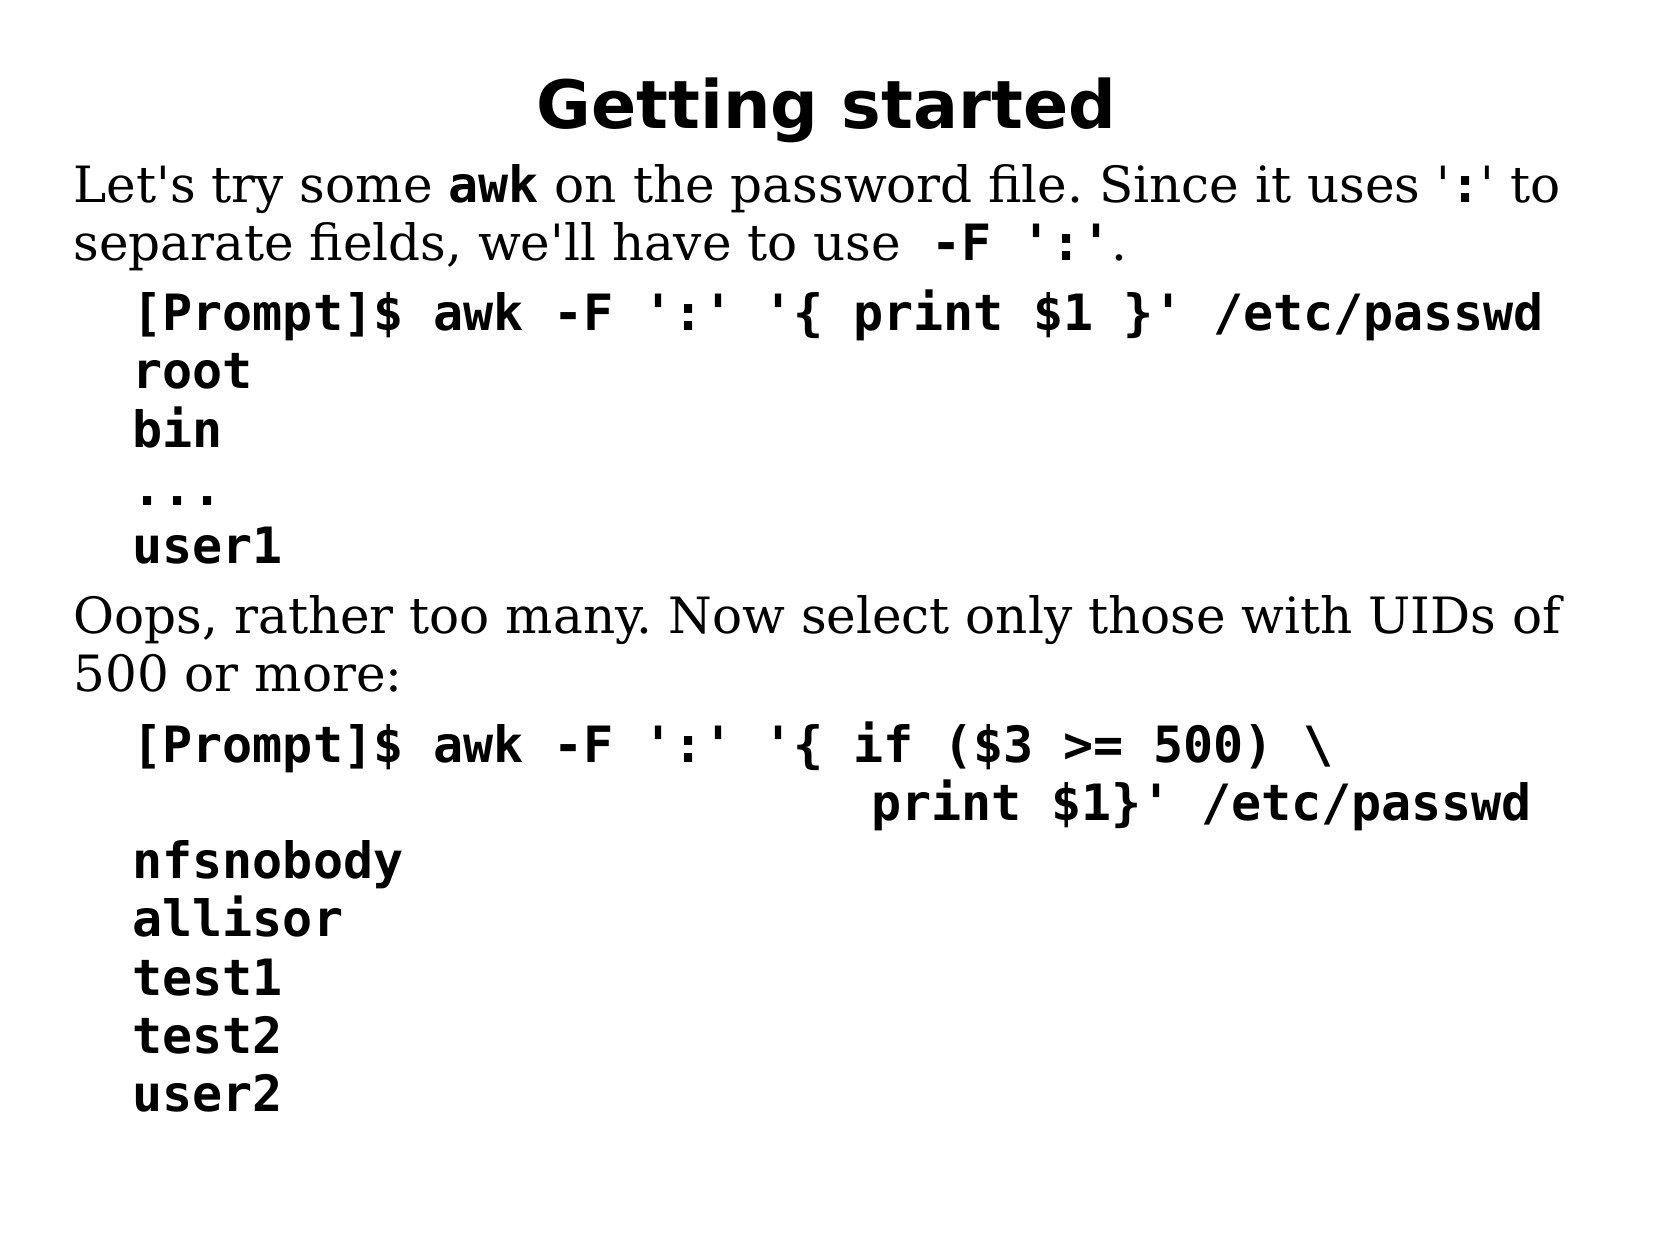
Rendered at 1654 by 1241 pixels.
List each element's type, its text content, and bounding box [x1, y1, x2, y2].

text_box Getting started Let's try some awk on the password file. Since it uses ':' to separate fields, we'll have to use -F ':'. [Prompt]$ awk -F ':' '{ print $1 }' /etc/passwd root bin ... user1 Oops, rather too many. Now select only those with UIDs of 500 or more: [Prompt]$ awk -F ':' '{ if ($3 >= 500) \ print $1}' /etc/passwd nfsnobody allisor test1 test2 user2 [59, 59, 1595, 1131]
